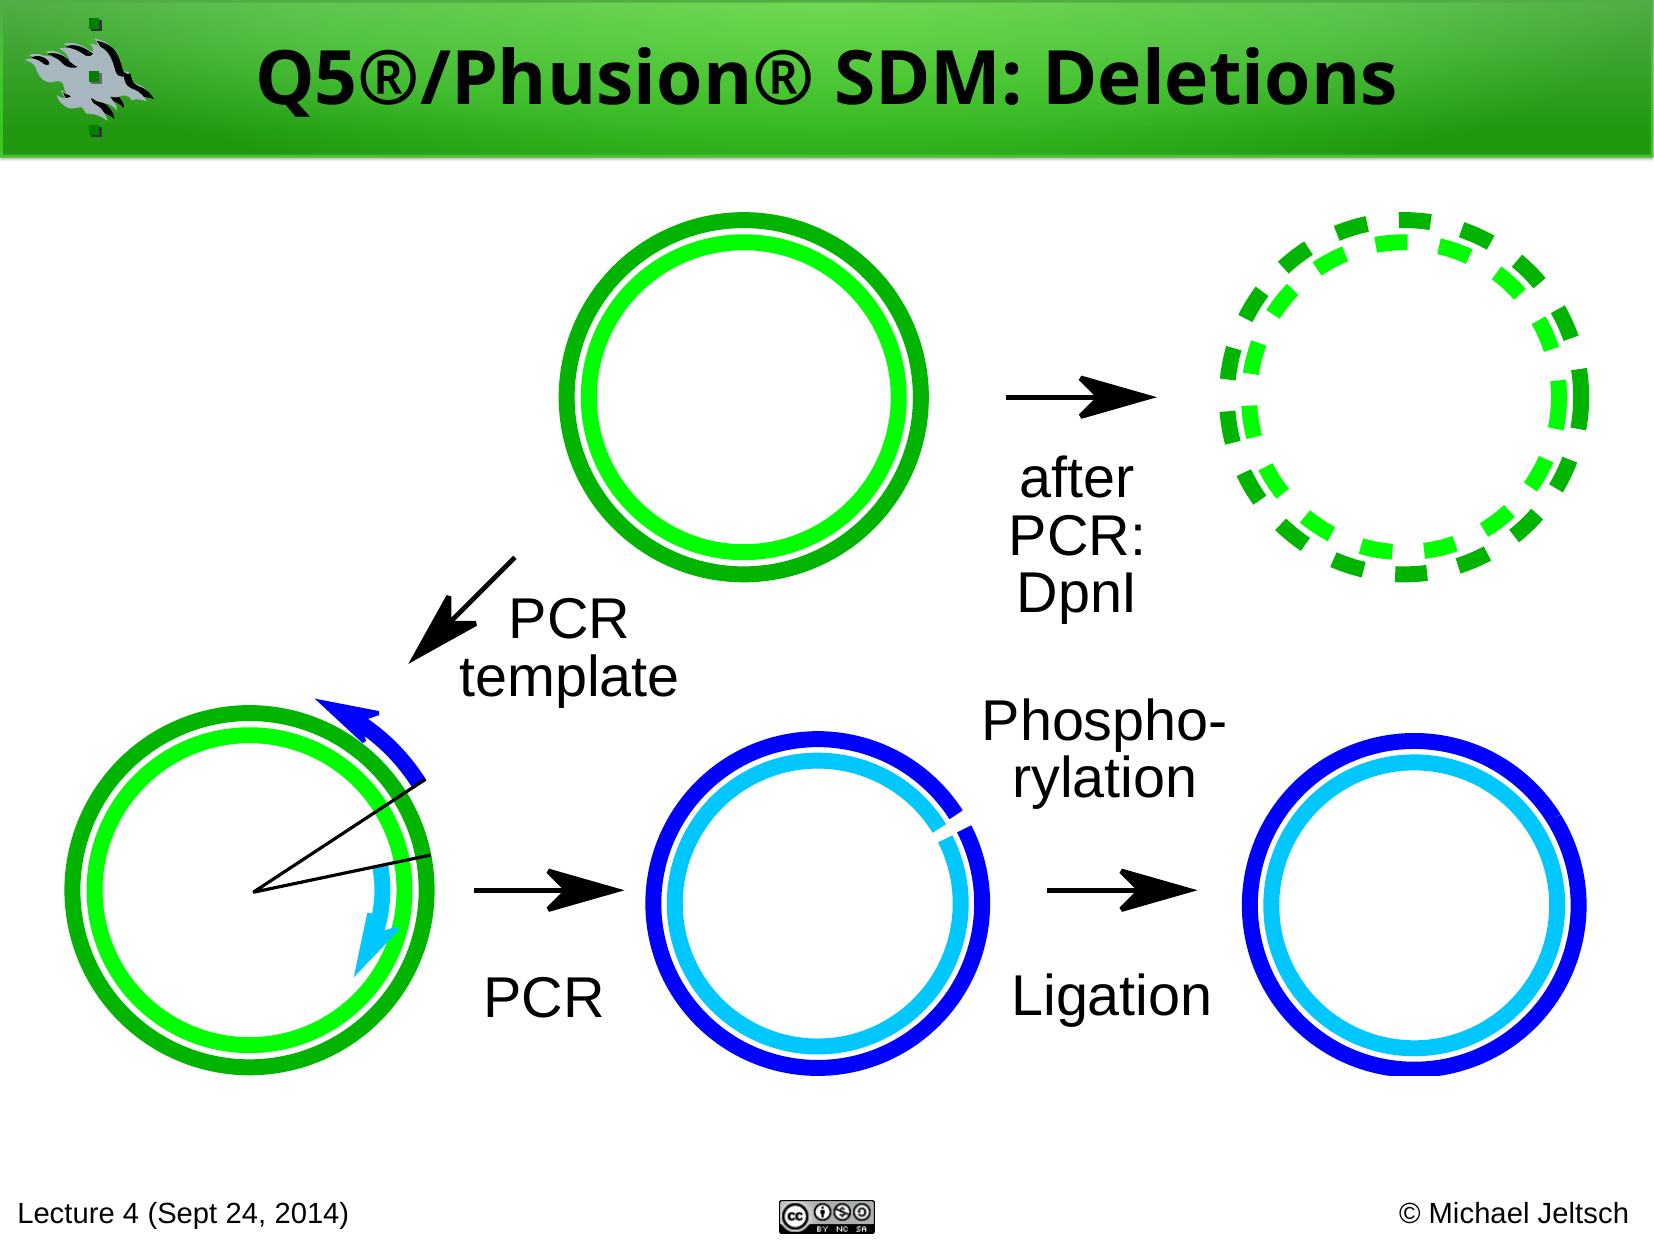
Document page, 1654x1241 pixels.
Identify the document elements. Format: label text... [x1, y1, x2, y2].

picture [779, 1200, 875, 1234]
picture [64, 212, 1590, 1076]
title Q5®/Phusion® SDM: Deletions [176, 30, 1478, 121]
